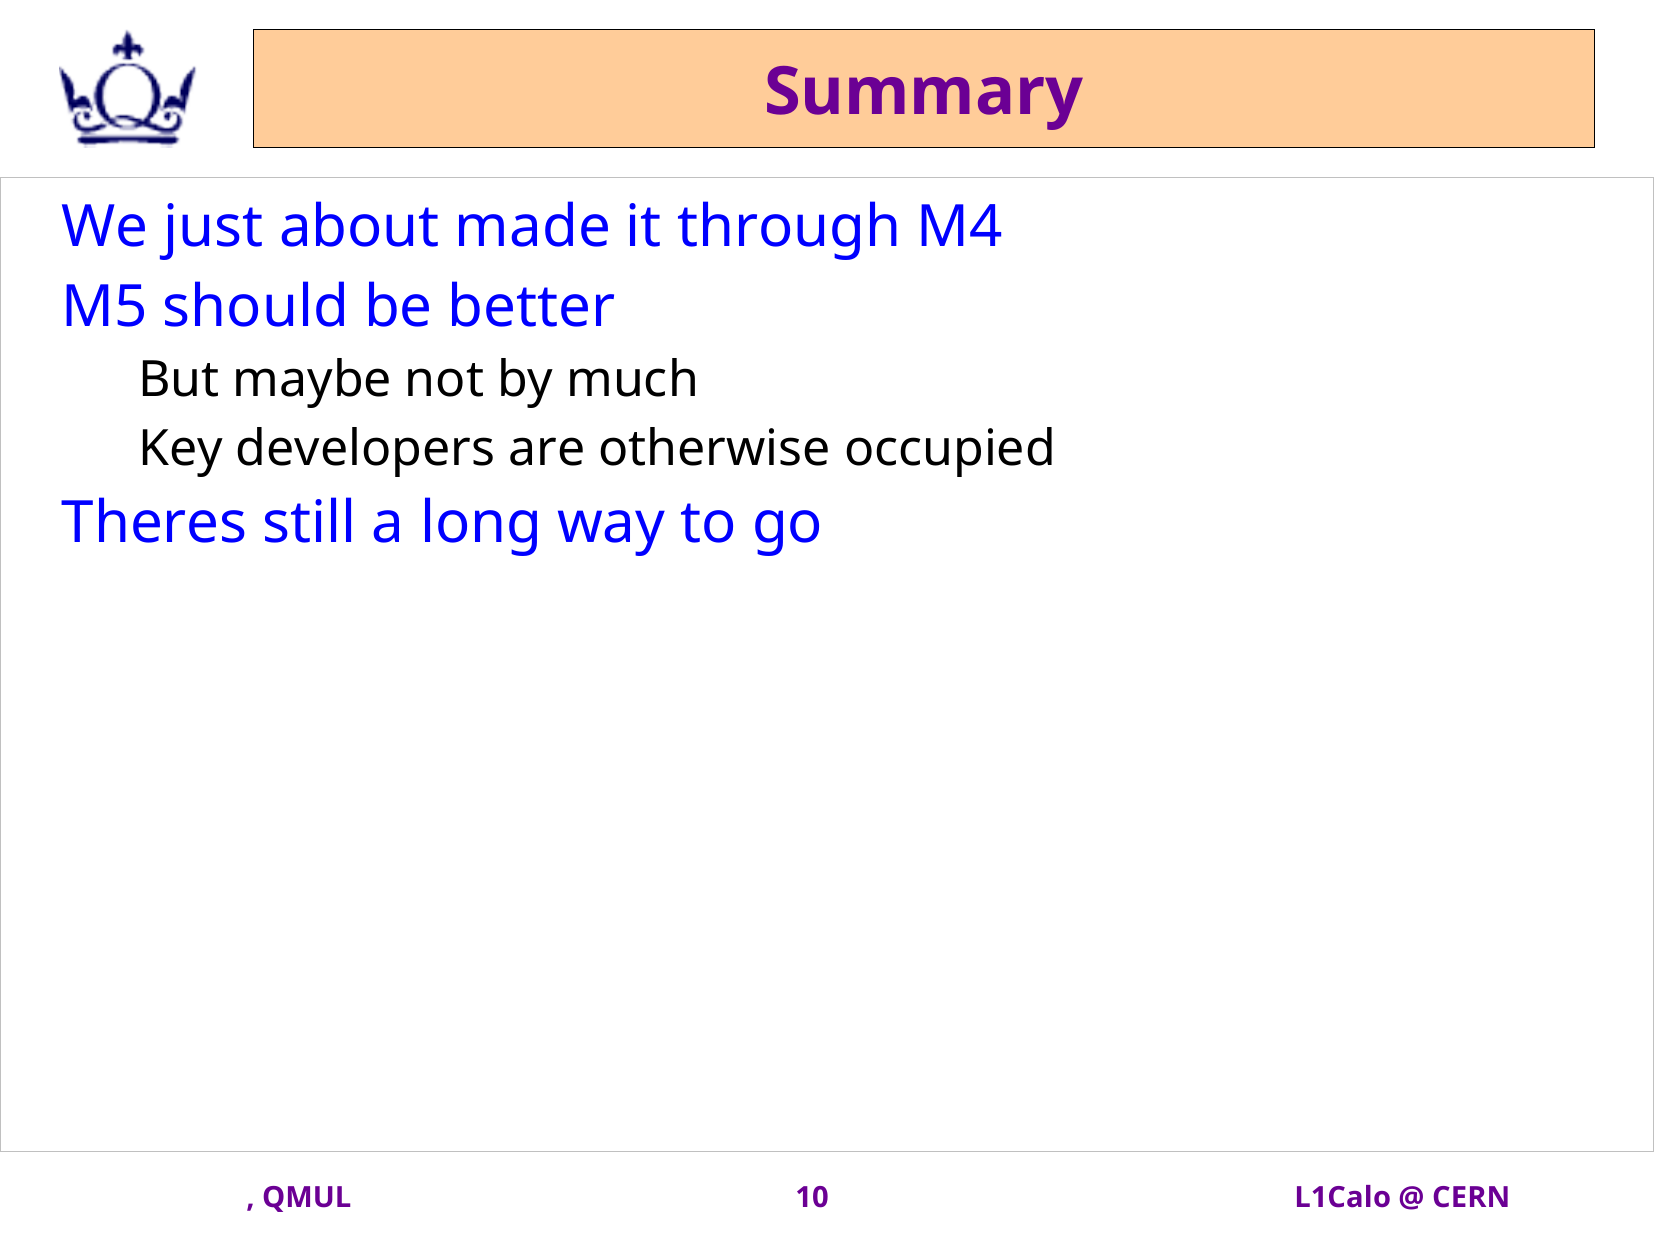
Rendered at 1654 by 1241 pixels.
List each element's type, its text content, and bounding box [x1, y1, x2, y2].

list We just about made it through M4 M5 should be better But maybe not by much Key developers are otherwise occupied Theres still a long way to go [43, 184, 1612, 1105]
picture [59, 29, 200, 148]
title Summary [253, 29, 1595, 148]
